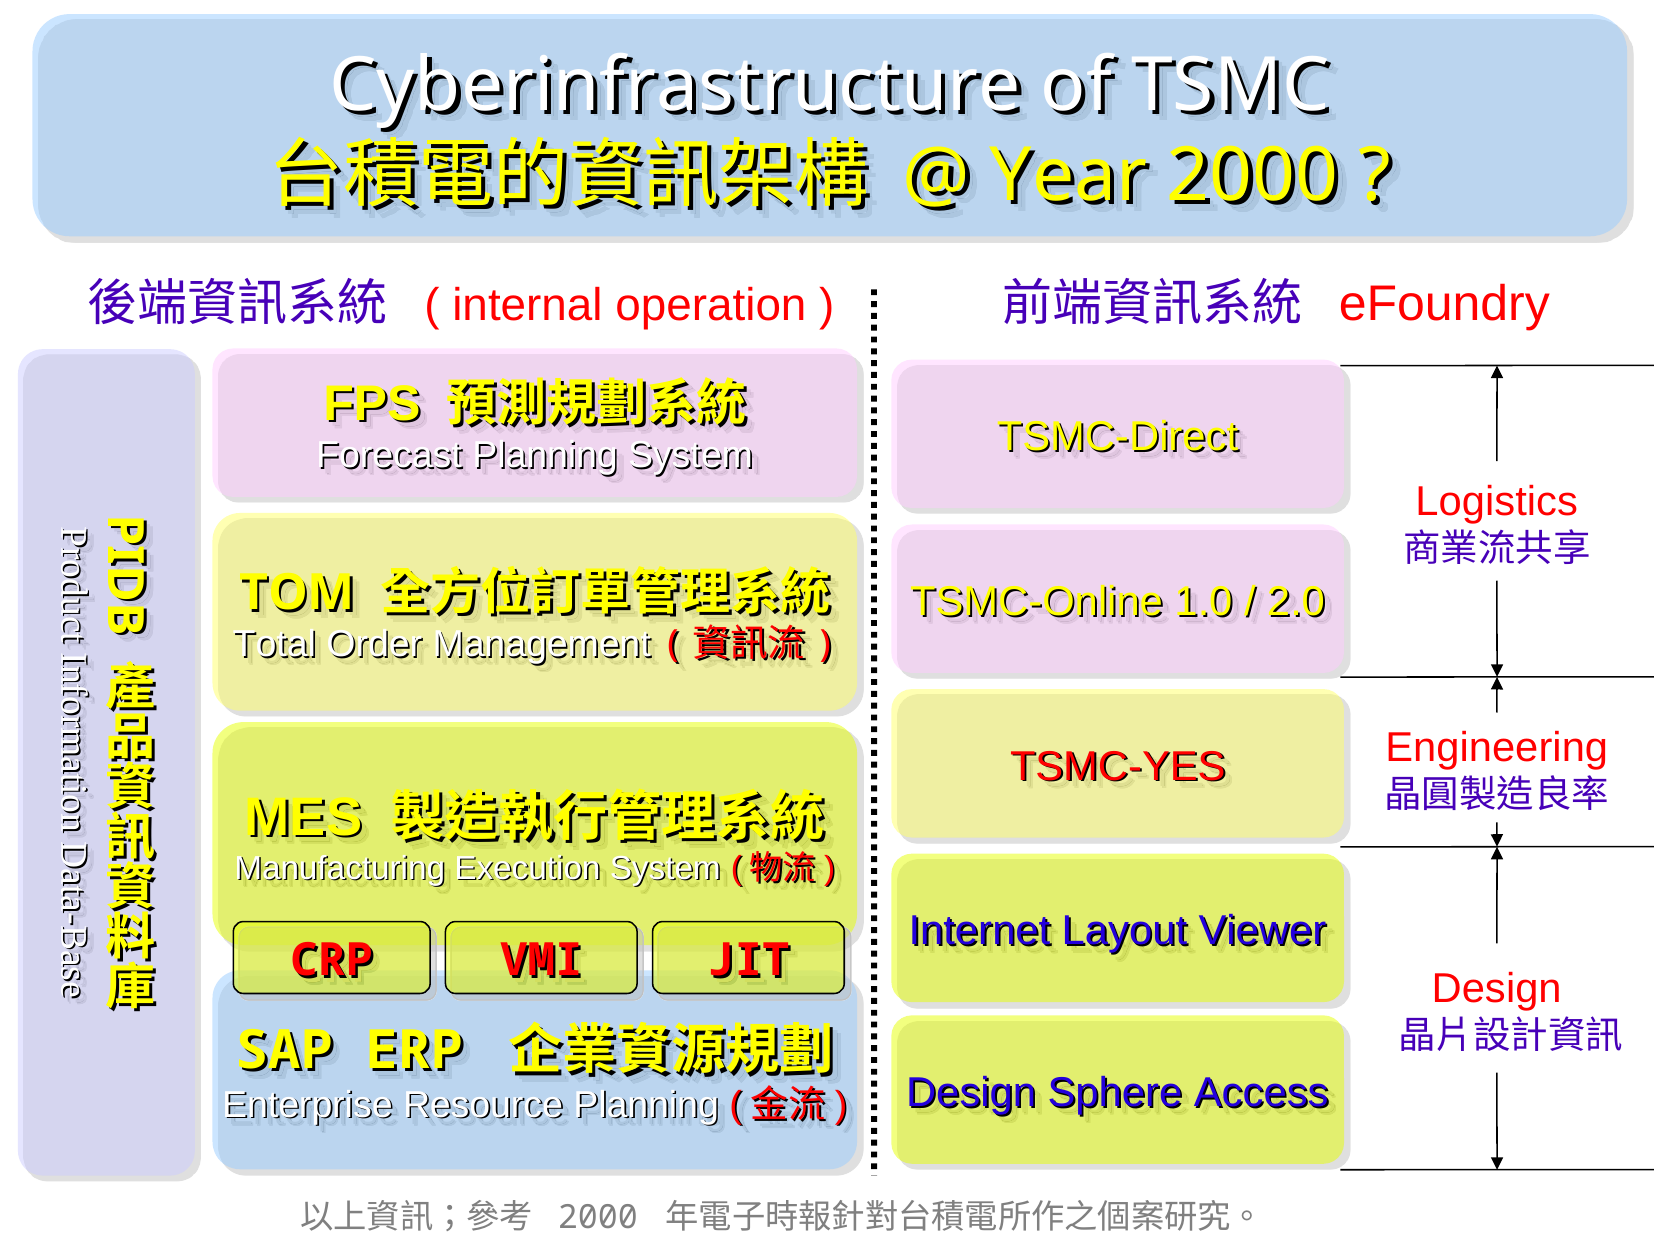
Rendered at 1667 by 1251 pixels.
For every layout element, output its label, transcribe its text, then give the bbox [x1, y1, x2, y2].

text_box PIDB 產品資訊資料庫 Product Information Data-Base [17, 349, 195, 1176]
text_box SAP ERP 企業資源規劃 Enterprise Resource Planning (金流) [212, 970, 858, 1170]
text_box 後端資訊系統 ( internal operation ) [70, 261, 852, 341]
text_box Logistics 商業流共享 [1340, 461, 1654, 581]
text_box Internet Layout Viewer [891, 853, 1345, 1003]
text_box CRP [233, 921, 431, 994]
text_box Design 晶片設計資訊 [1340, 943, 1654, 1073]
text_box VMI [445, 921, 638, 994]
text_box TSMC-YES [891, 689, 1345, 838]
text_box MES 製造執行管理系統 Manufacturing Execution System (物流) [212, 722, 858, 946]
text_box TSMC-Online 1.0 / 2.0 [891, 524, 1345, 673]
text_box Design Sphere Access [891, 1015, 1345, 1164]
text_box Engineering 晶圓製造良率 [1340, 712, 1654, 823]
text_box FPS 預測規劃系統 Forecast Planning System [212, 348, 858, 497]
text_box JIT [652, 921, 845, 994]
text_box TOM 全方位訂單管理系統 Total Order Management (資訊流) [212, 512, 858, 711]
text_box Cyberinfrastructure of TSMC 台積電的資訊架構 @ Year 2000 ? [32, 14, 1628, 237]
text_box 以上資訊；參考 2000 年電子時報針對台積電所作之個案研究。 [279, 1182, 1400, 1249]
text_box 前端資訊系統 eFoundry [885, 261, 1667, 341]
text_box TSMC-Direct [891, 359, 1345, 509]
